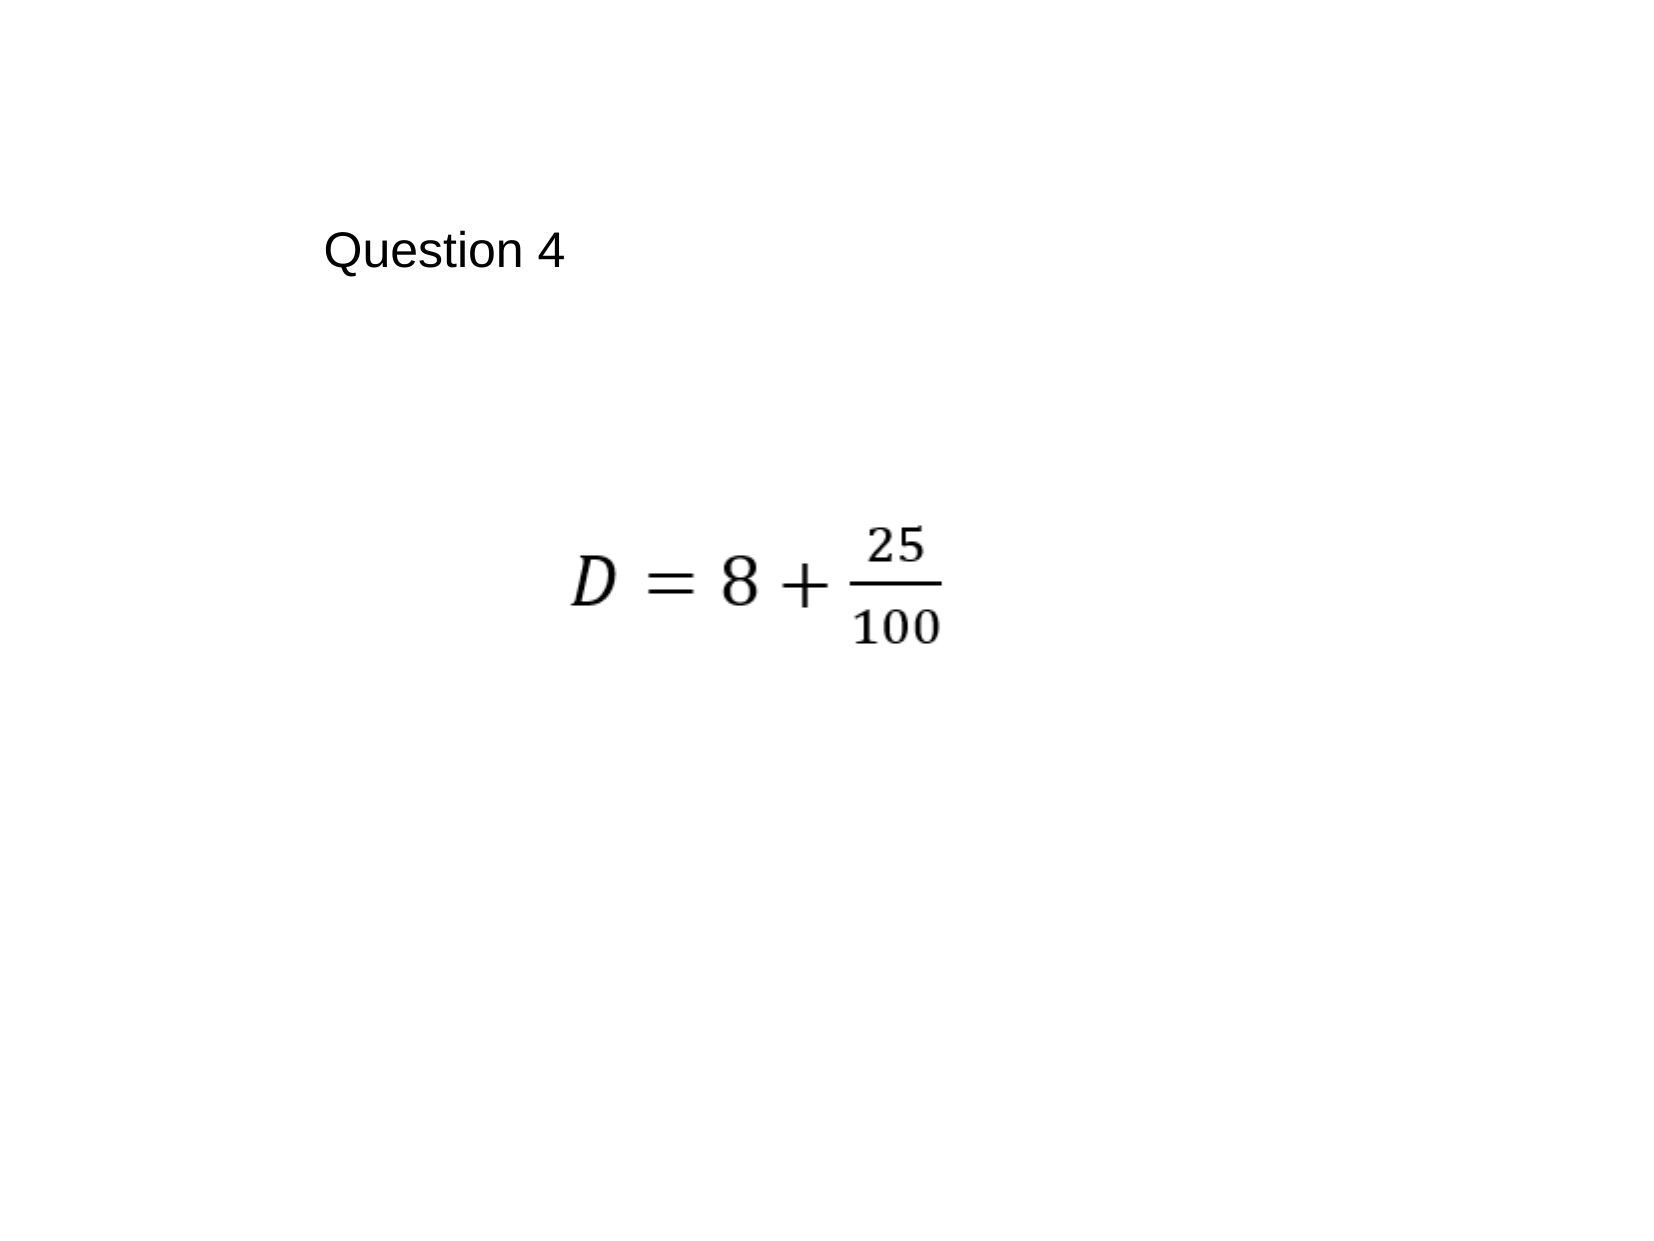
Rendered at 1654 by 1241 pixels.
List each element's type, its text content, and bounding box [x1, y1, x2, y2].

text_box Question 4 [309, 214, 581, 286]
picture [535, 494, 1016, 702]
